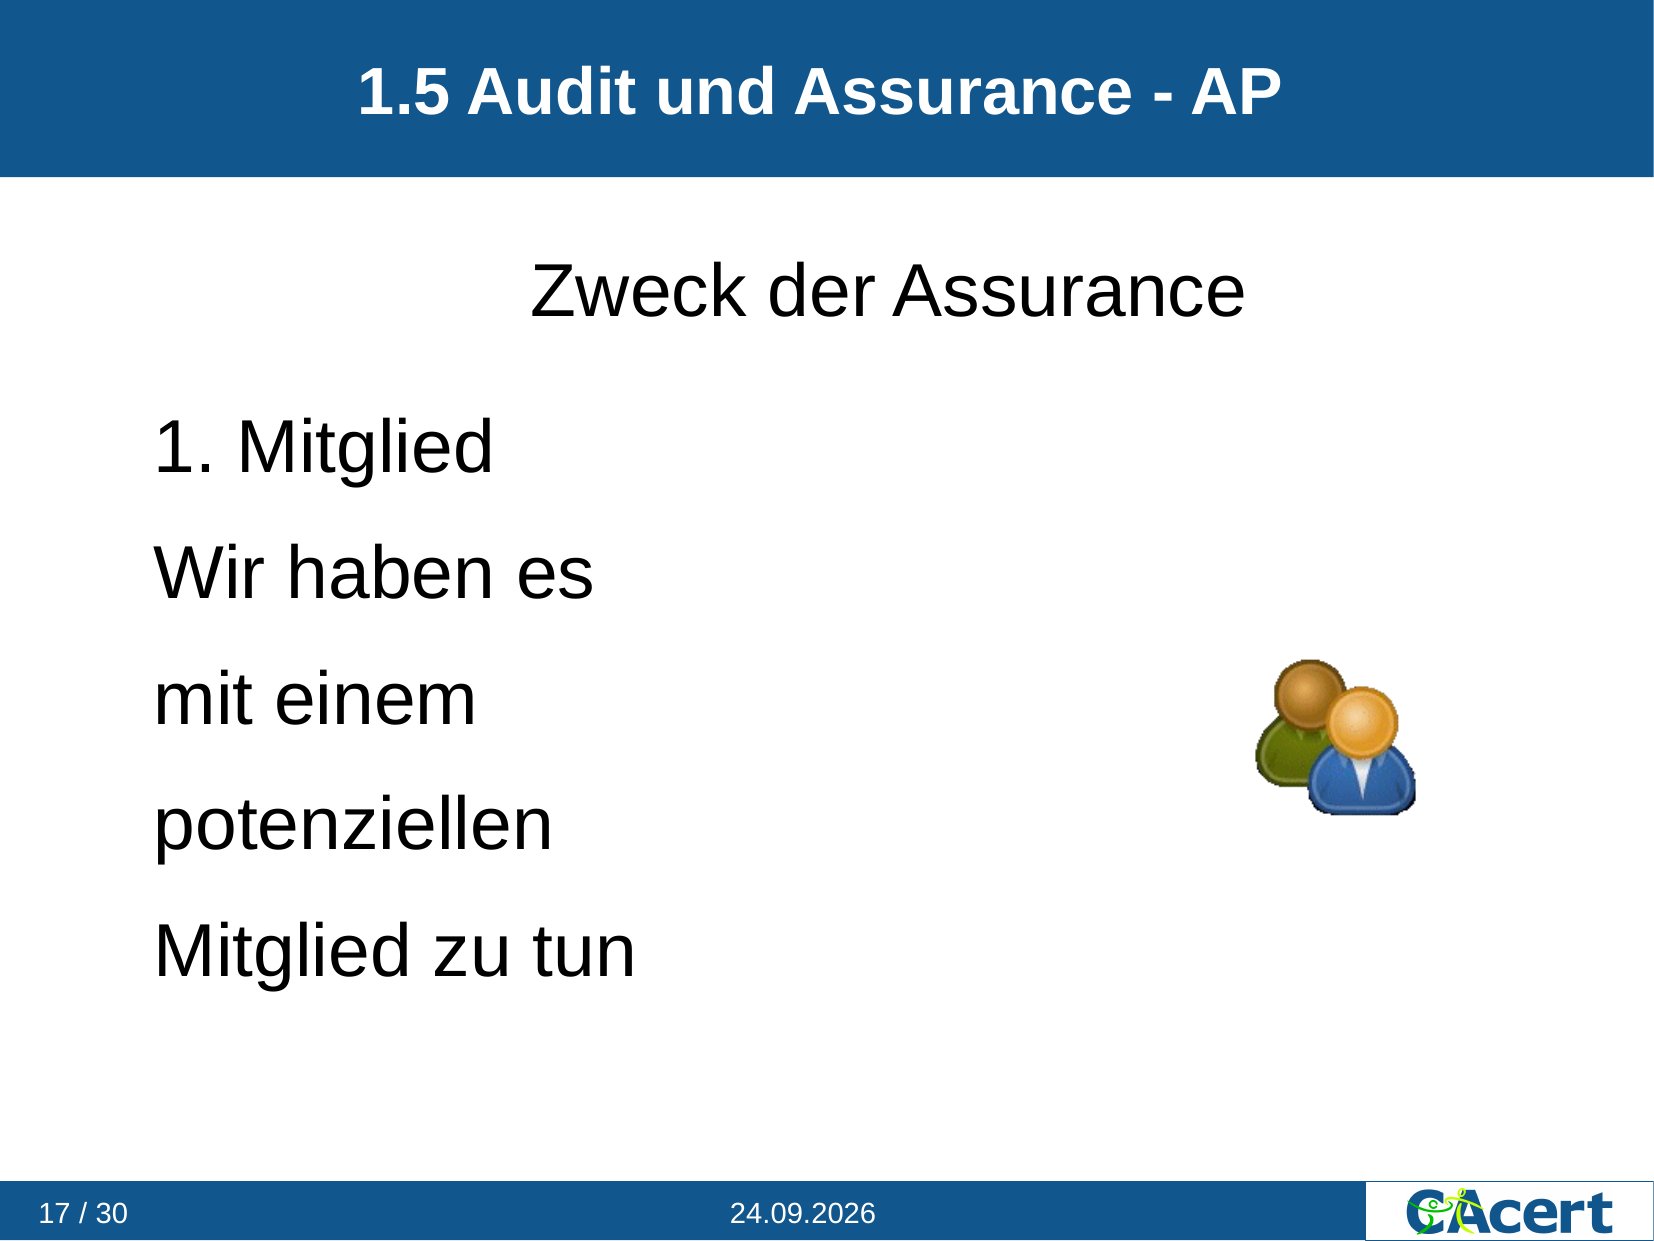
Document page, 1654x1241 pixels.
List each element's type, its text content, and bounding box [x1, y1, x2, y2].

title 1.5 Audit und Assurance - AP [76, 17, 1565, 166]
picture [1240, 649, 1430, 839]
list Zweck der Assurance 1. Mitglied Wir haben es mit einem potenziellen Mitglied zu tun [82, 206, 1625, 1065]
picture [1406, 1187, 1613, 1235]
